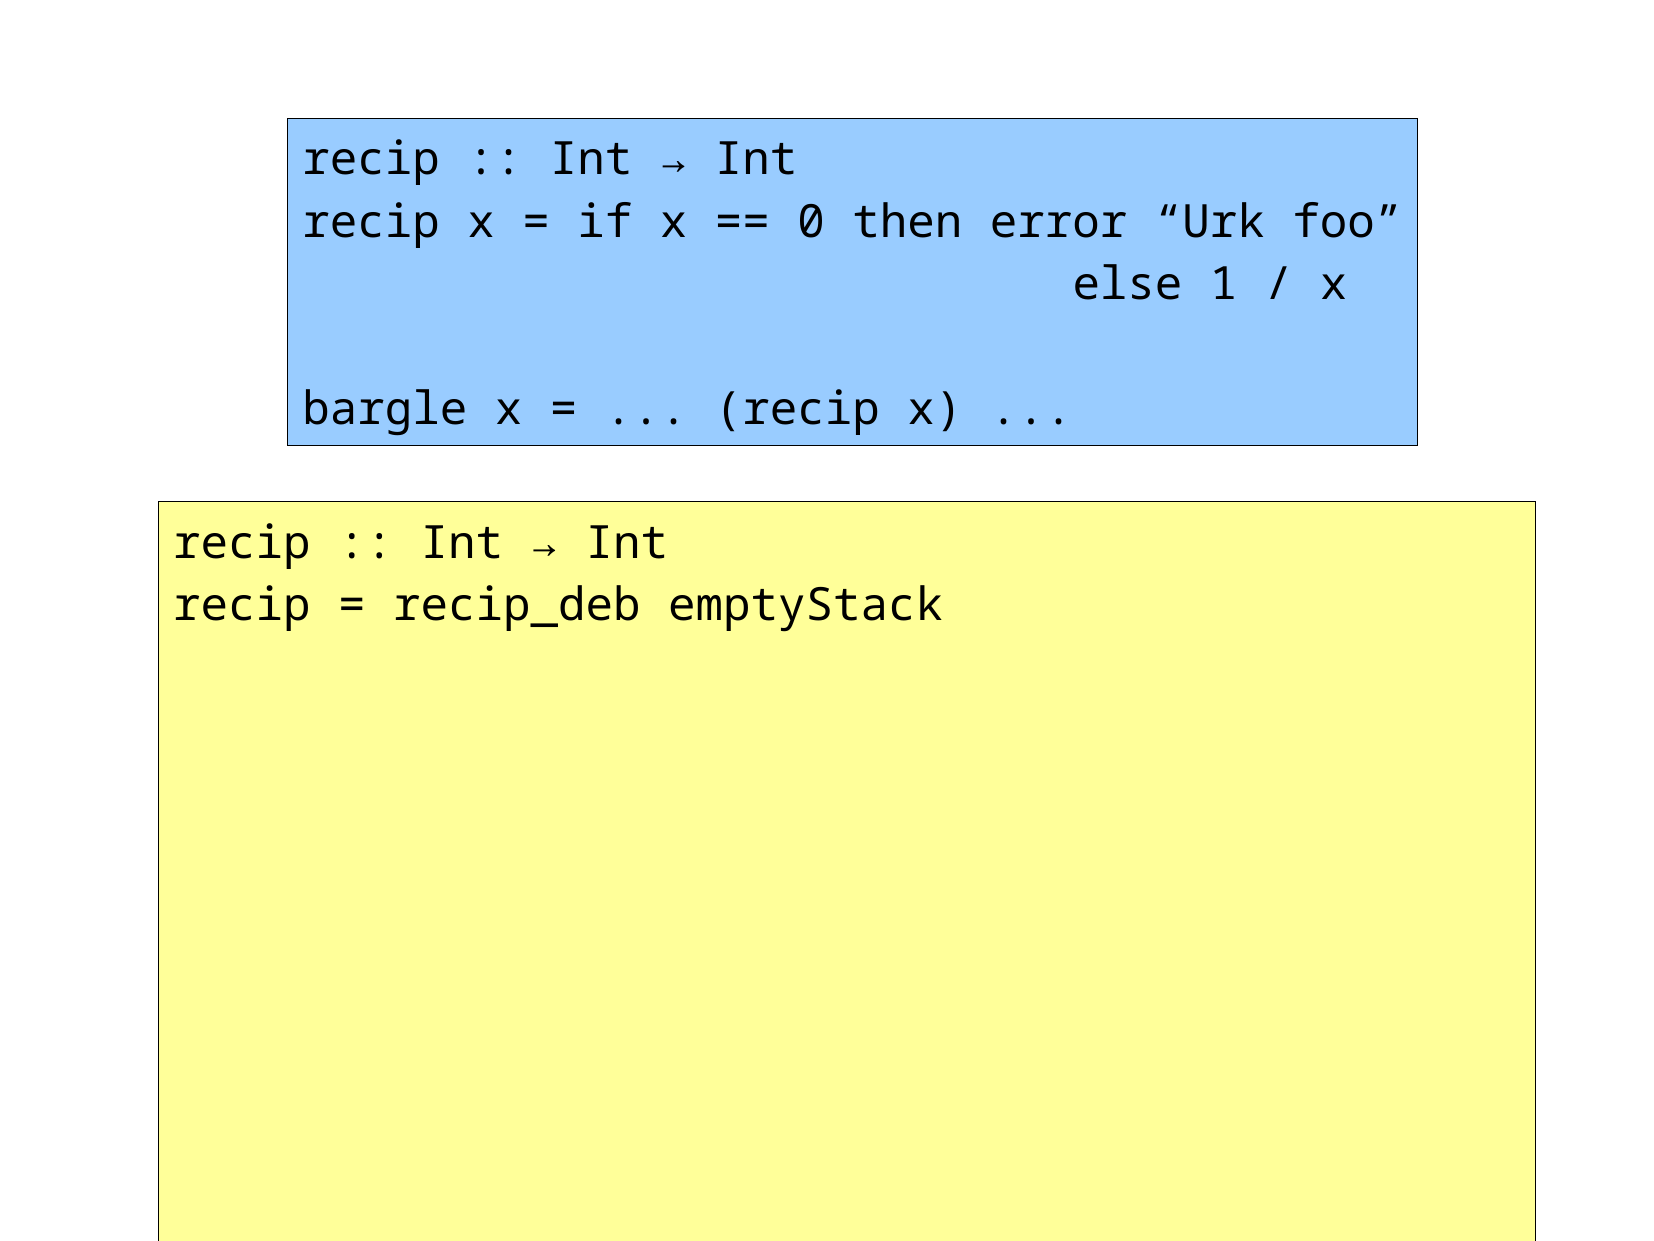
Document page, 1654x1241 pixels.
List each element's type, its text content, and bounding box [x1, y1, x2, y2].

text_box recip :: Int → Int recip = recip_deb emptyStack recip_deb :: Stack → Int → Int recip_deb stack x = if x == 0 then (error_deb stack' “Urk foo”) else 1 / x where stack' = push “in recip:Ex.hs:14,25” bargle_deb stack x = ... (recip_deb stack' x) ... where stack' = push “in bargle:Ex.hs:17,32” [158, 501, 1536, 1210]
text_box recip :: Int → Int recip x = if x == 0 then error “Urk foo” else 1 / x bargle x = ... (recip x) ... [287, 118, 1418, 400]
